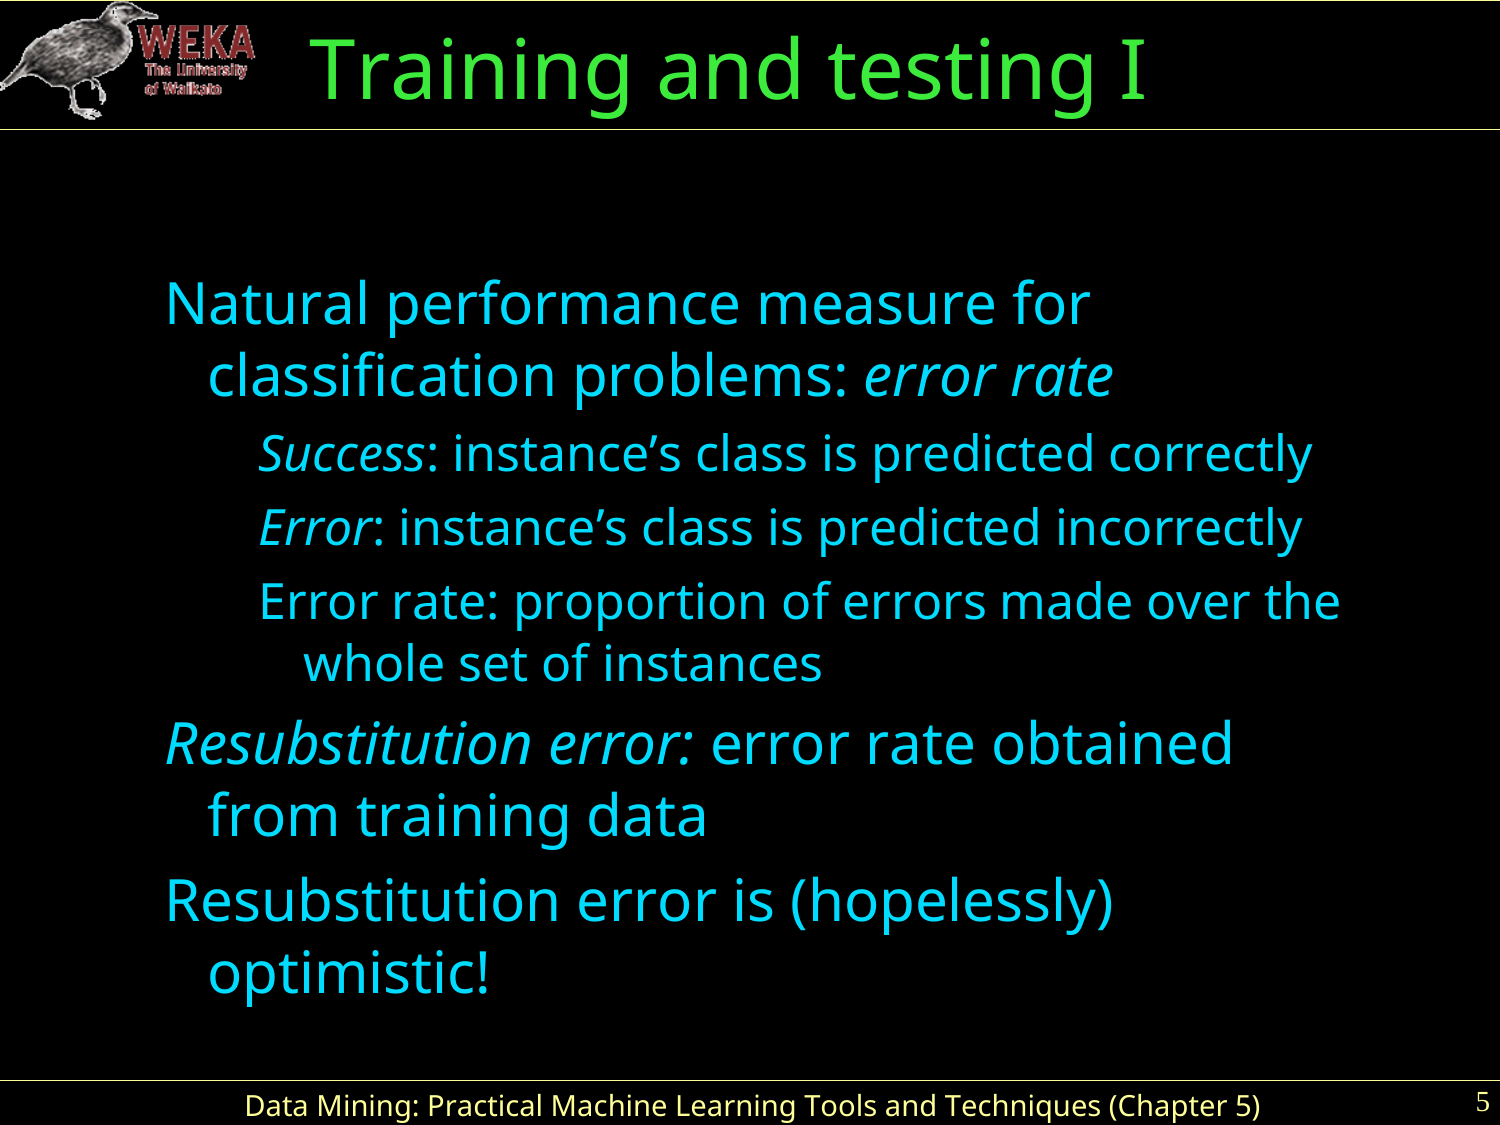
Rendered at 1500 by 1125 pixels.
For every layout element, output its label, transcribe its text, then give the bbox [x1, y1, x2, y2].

text_box Natural performance measure for classification problems: error rate Success: instance’s class is predicted correctly Error: instance’s class is predicted incorrectly Error rate: proportion of errors made over the whole set of instances Resubstitution error: error rate obtained from training data Resubstitution error is (hopelessly) optimistic! [149, 260, 1388, 936]
title Training and testing I [295, 0, 1500, 148]
picture [0, 1, 266, 129]
